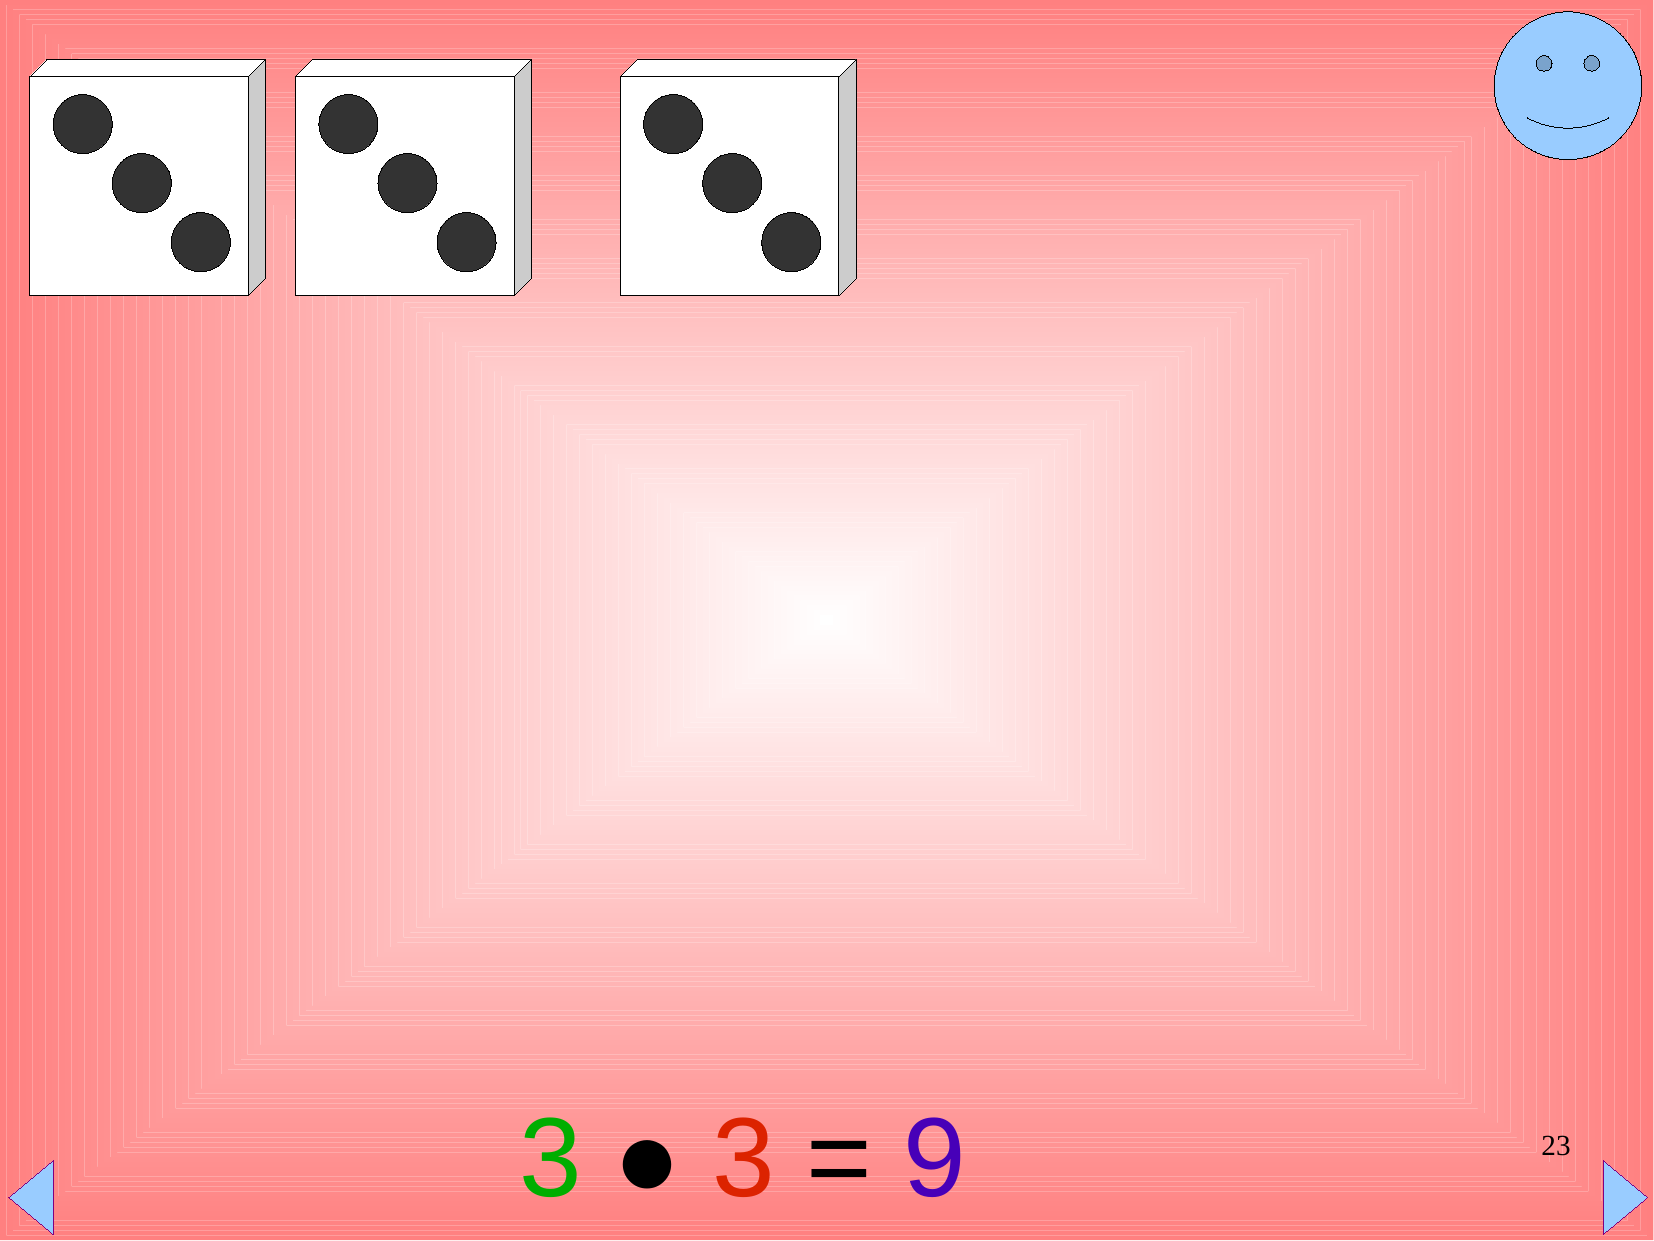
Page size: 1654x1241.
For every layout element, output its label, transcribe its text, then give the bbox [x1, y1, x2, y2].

text_box [1603, 1160, 1648, 1235]
text_box [29, 59, 266, 296]
text_box [1494, 11, 1642, 160]
text_box [620, 59, 857, 296]
text_box [8, 1160, 54, 1235]
text_box 3 ● 3 = 9 [504, 1086, 1149, 1228]
text_box [295, 59, 532, 296]
